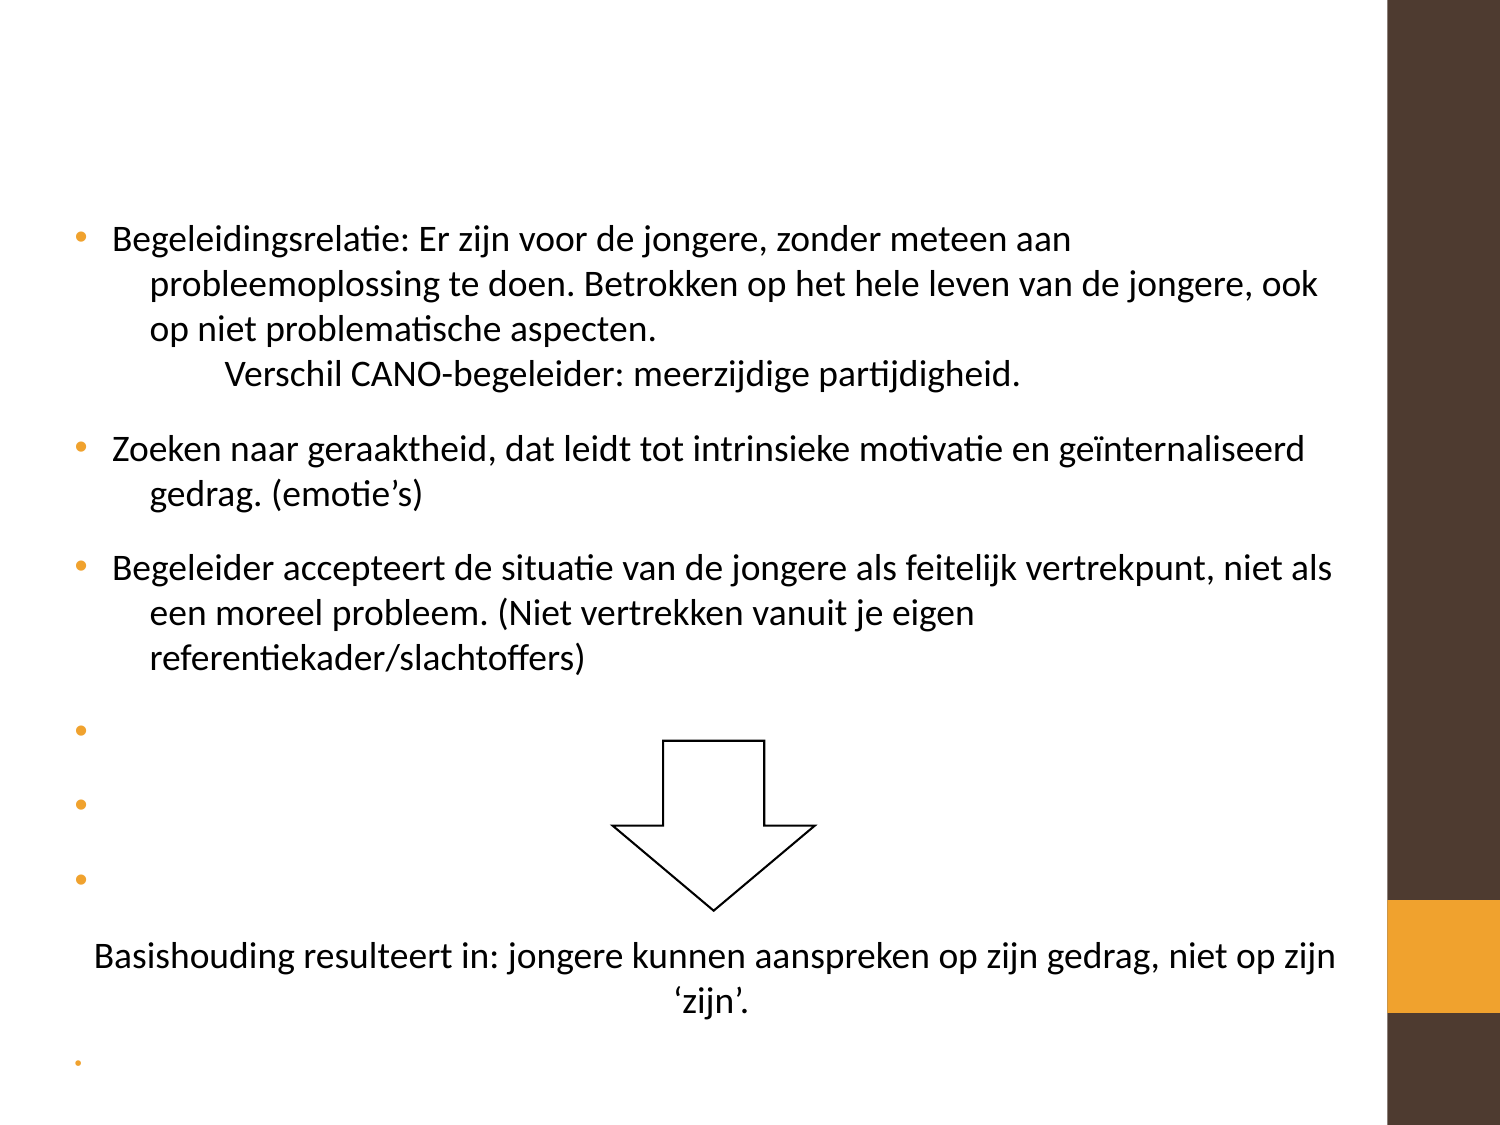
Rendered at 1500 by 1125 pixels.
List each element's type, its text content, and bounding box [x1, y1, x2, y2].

list Begeleidingsrelatie: Er zijn voor de jongere, zonder meteen aan probleemoplossing te doen. Betrokken op het hele leven van de jongere, ook op niet problematische aspecten. Verschil CANO-begeleider: meerzijdige partijdigheid. Zoeken naar geraaktheid, dat leidt tot intrinsieke motivatie en geïnternaliseerd gedrag. (emotie’s) Begeleider accepteert de situatie van de jongere als feitelijk vertrekpunt, niet als een moreel probleem. (Niet vertrekken vanuit je eigen referentiekader/slachtoffers) Basishouding resulteert in: jongere kunnen aanspreken op zijn gedrag, niet op zijn ‘zijn’. [36, 214, 1357, 1057]
